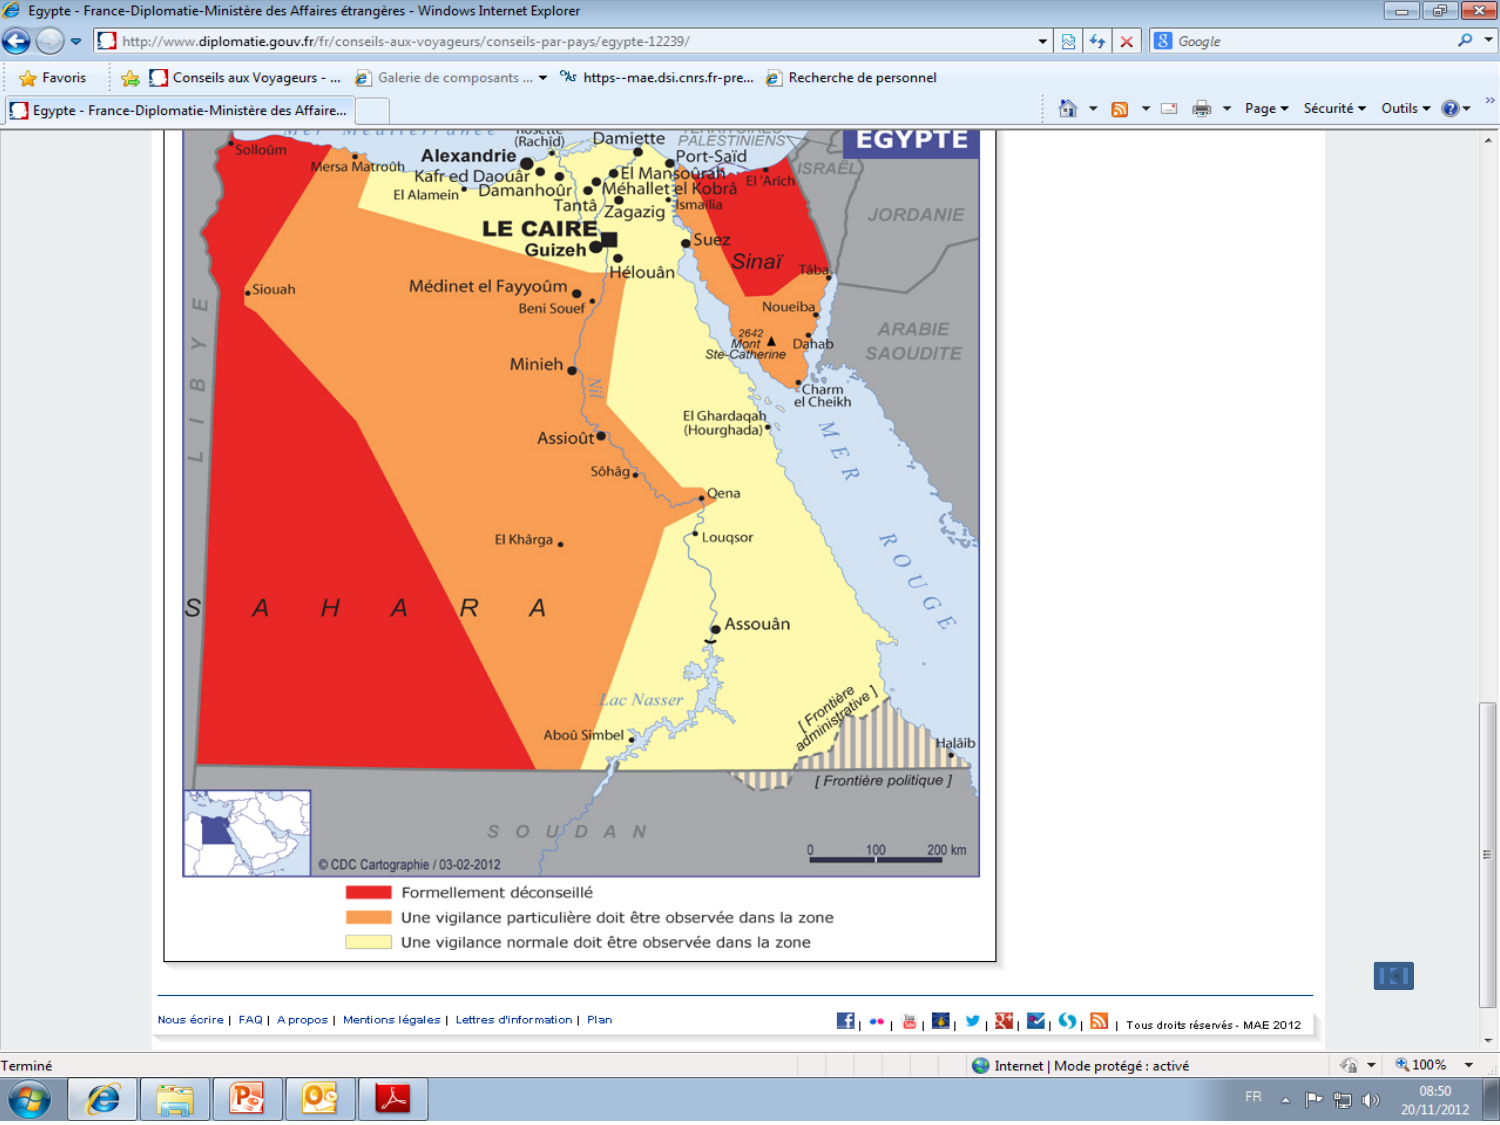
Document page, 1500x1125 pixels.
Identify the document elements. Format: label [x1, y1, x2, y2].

text_box [1377, 964, 1412, 988]
picture [0, 0, 1500, 1125]
